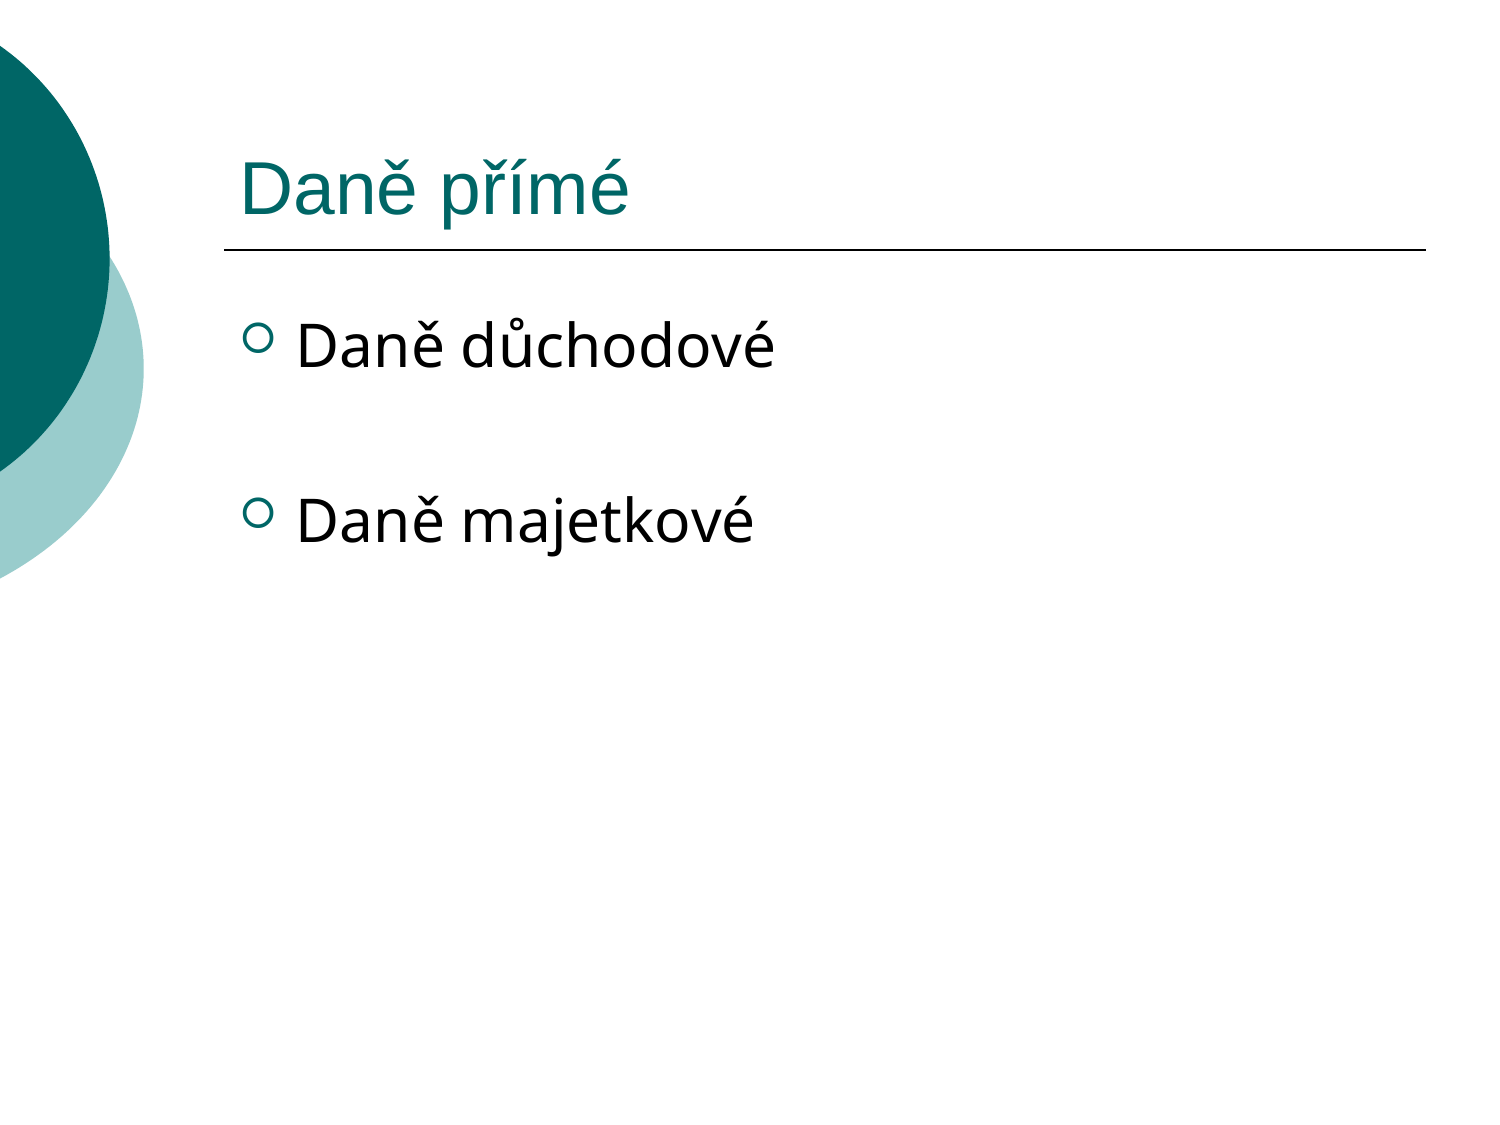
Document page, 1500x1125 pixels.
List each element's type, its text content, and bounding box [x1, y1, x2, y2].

list Daně důchodové Daně majetkové [224, 299, 1425, 975]
title Daně přímé [224, 49, 1425, 237]
